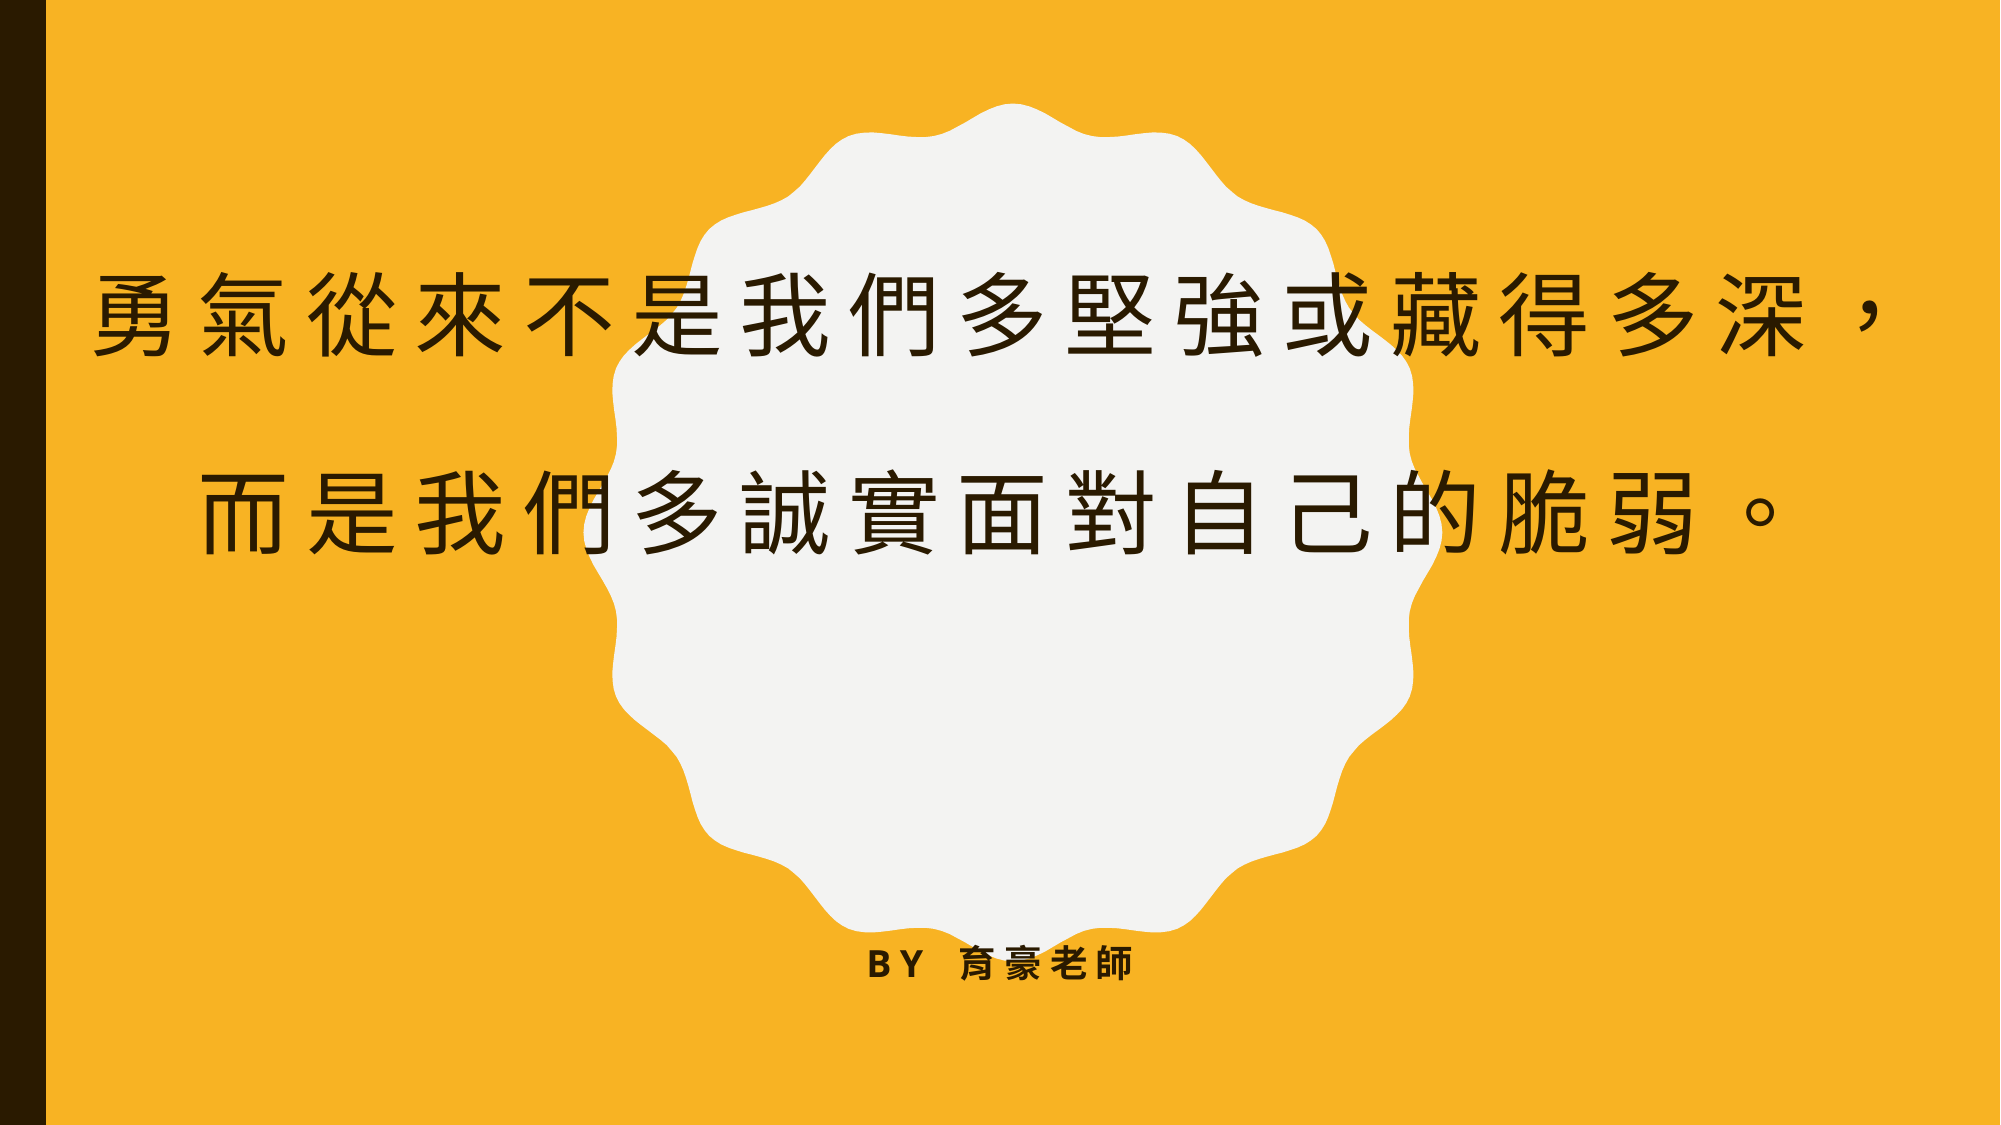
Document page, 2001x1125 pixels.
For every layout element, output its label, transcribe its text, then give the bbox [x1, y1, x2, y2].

subtitle By 育豪老師 [340, 901, 1660, 1023]
title 勇氣從來不是我們多堅強或藏得多深， 而是我們多誠實面對自己的脆弱。 [22, 131, 2000, 701]
